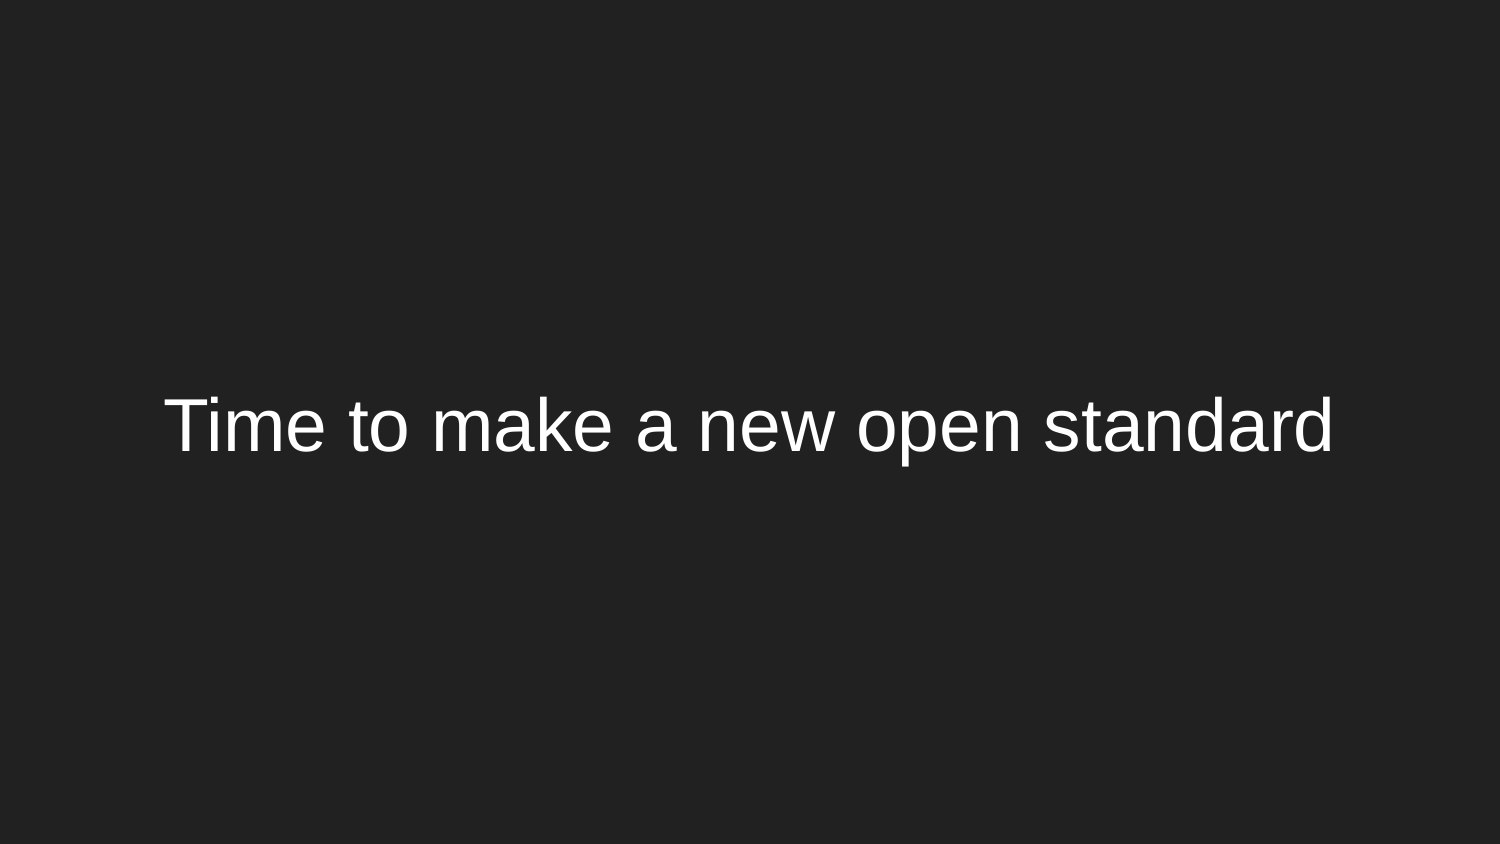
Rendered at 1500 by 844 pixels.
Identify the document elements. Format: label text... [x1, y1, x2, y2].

title Time to make a new open standard [51, 352, 1449, 491]
